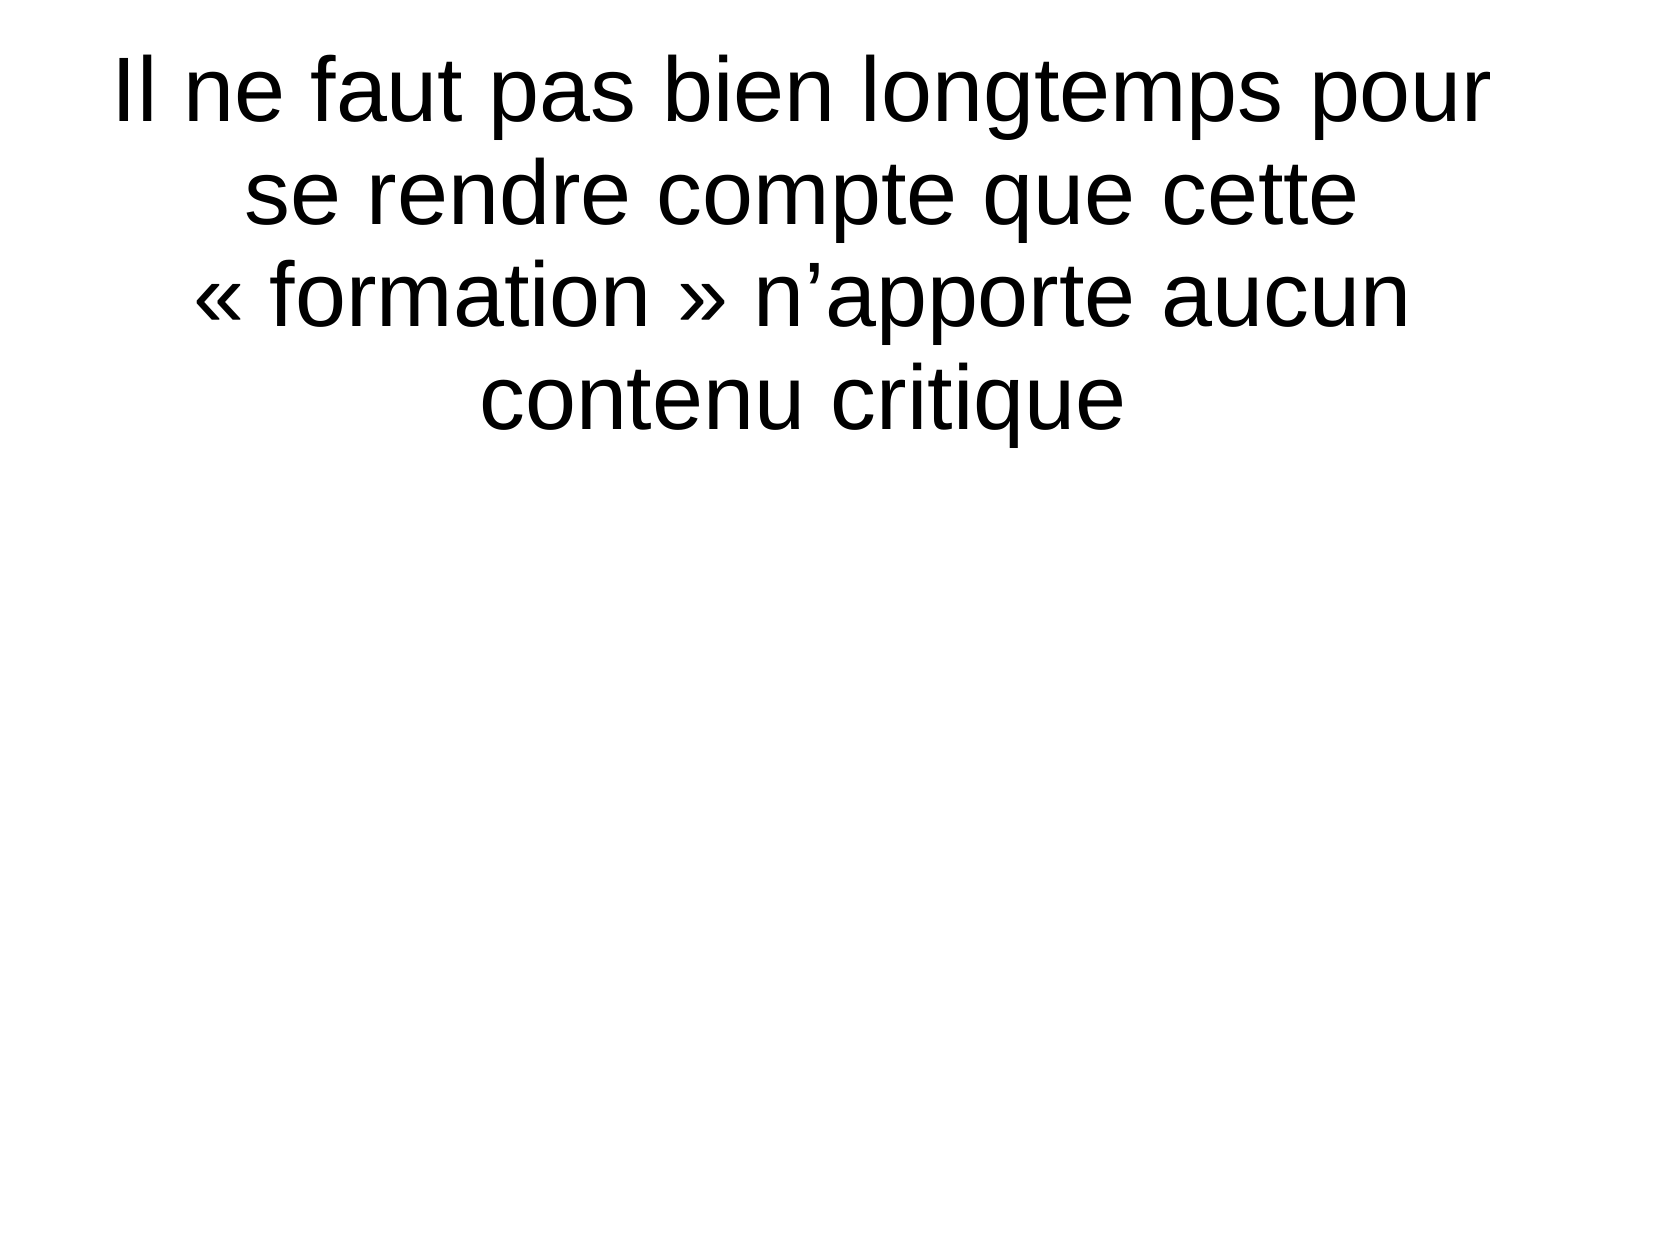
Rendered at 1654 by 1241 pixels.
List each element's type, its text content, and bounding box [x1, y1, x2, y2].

title Il ne faut pas bien longtemps pour se rendre compte que cette « formation » n’apporte aucun contenu critique [59, 38, 1548, 449]
